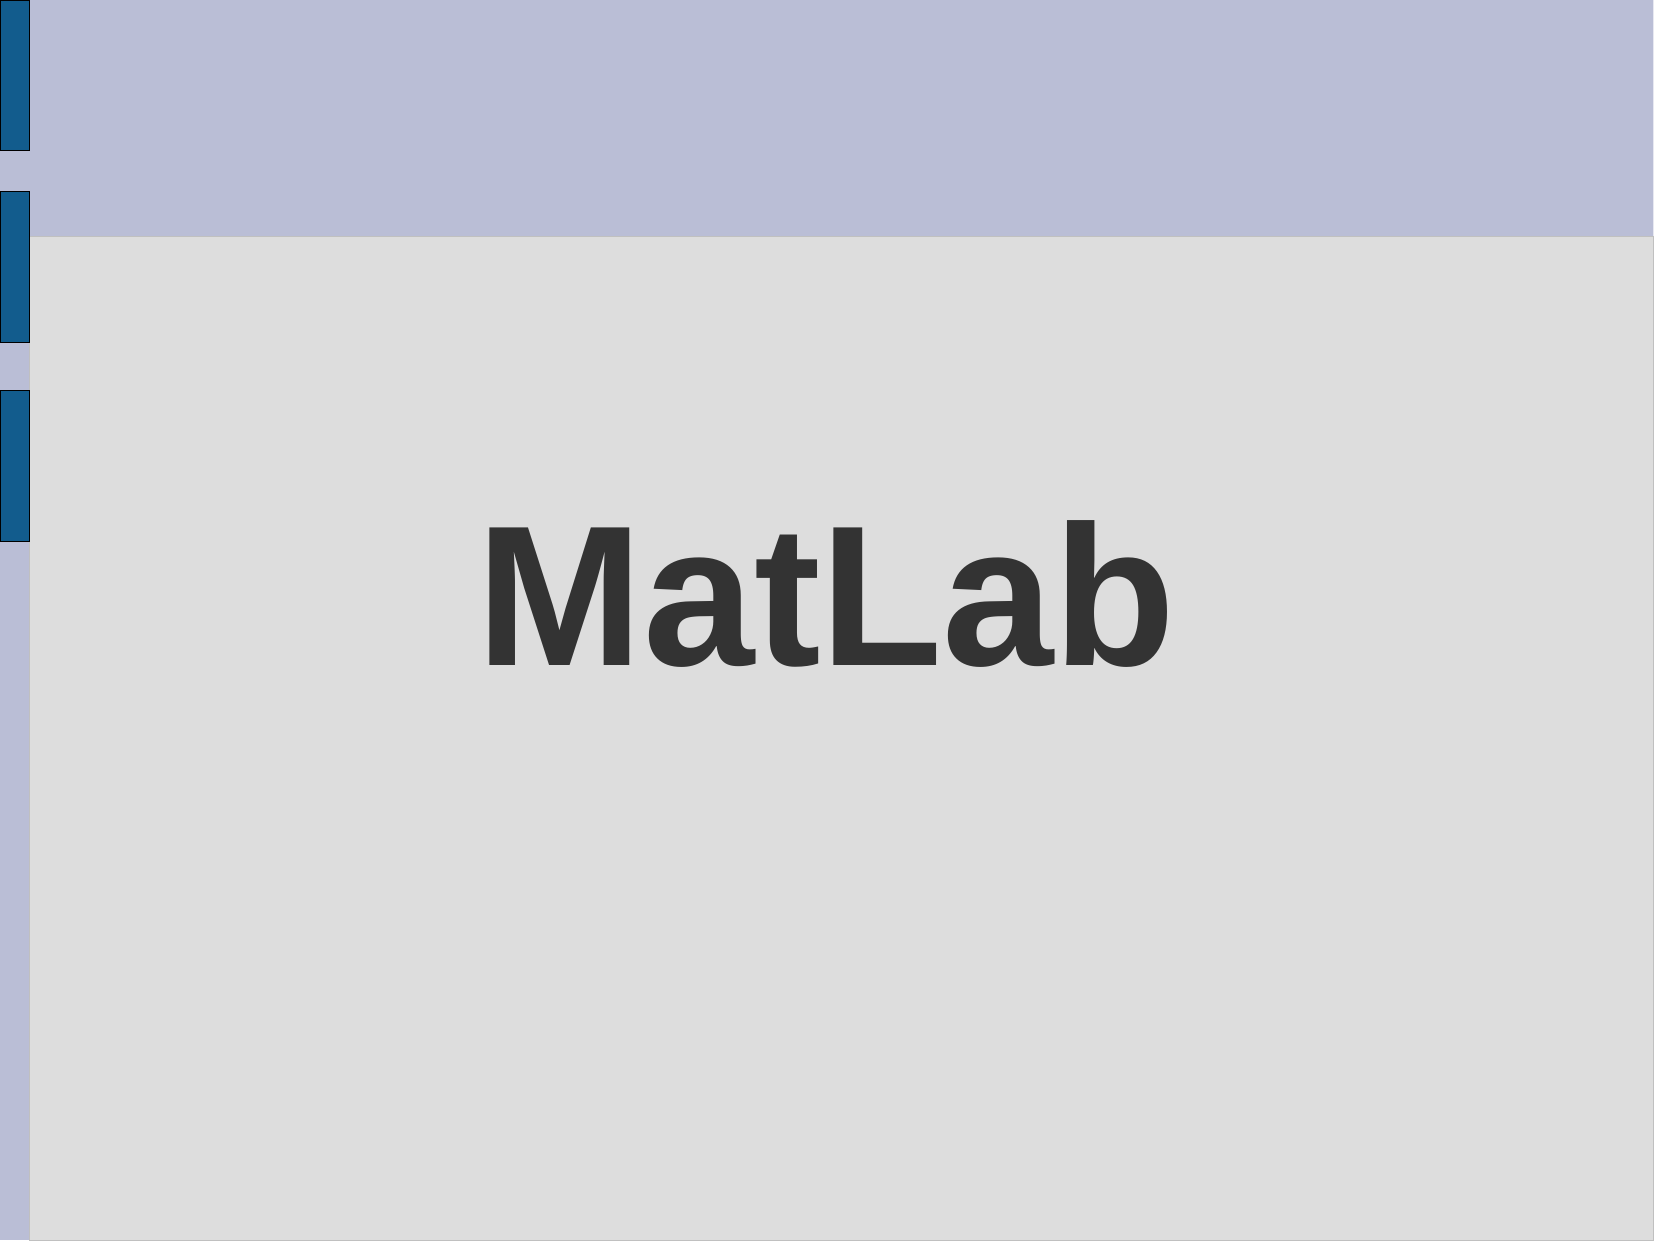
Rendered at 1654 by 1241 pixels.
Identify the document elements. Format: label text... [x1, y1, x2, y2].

title MatLab [82, 41, 1571, 1152]
